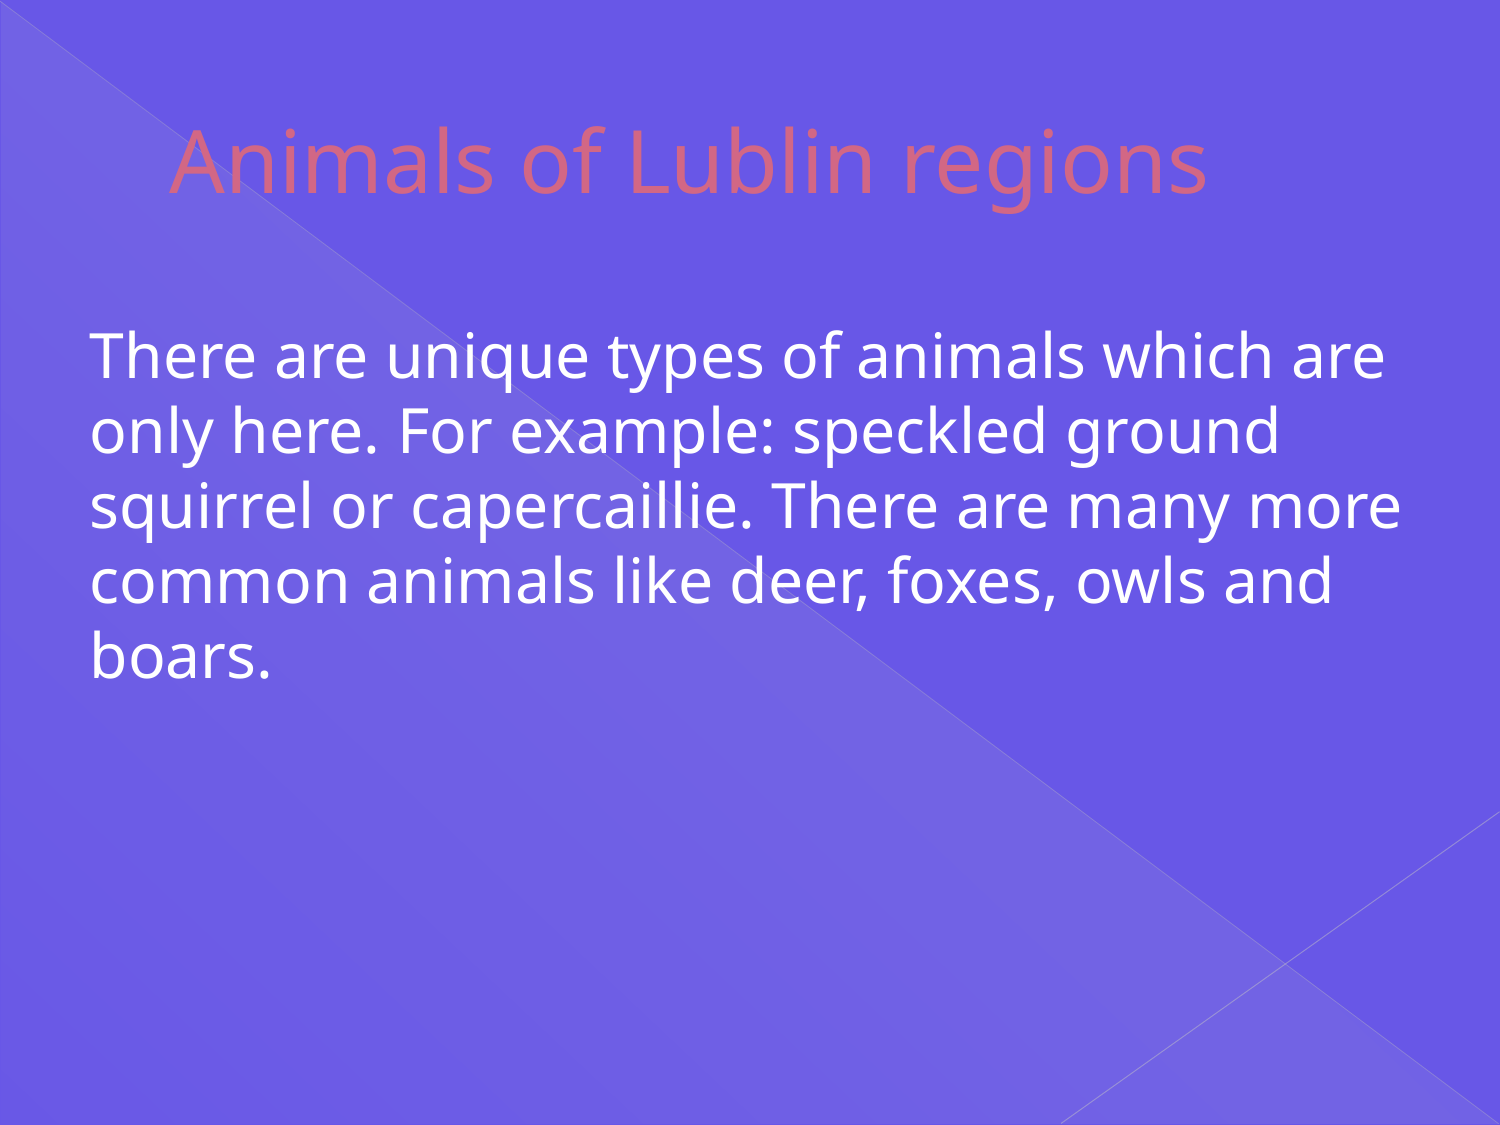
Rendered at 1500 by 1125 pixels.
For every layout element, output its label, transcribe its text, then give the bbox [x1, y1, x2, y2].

title Animals of Lublin regions [75, 43, 1425, 274]
list There are unique types of animals which are only here. For example: speckled ground squirrel or capercaillie. There are many more common animals like deer, foxes, owls and boars. [75, 308, 1425, 1059]
